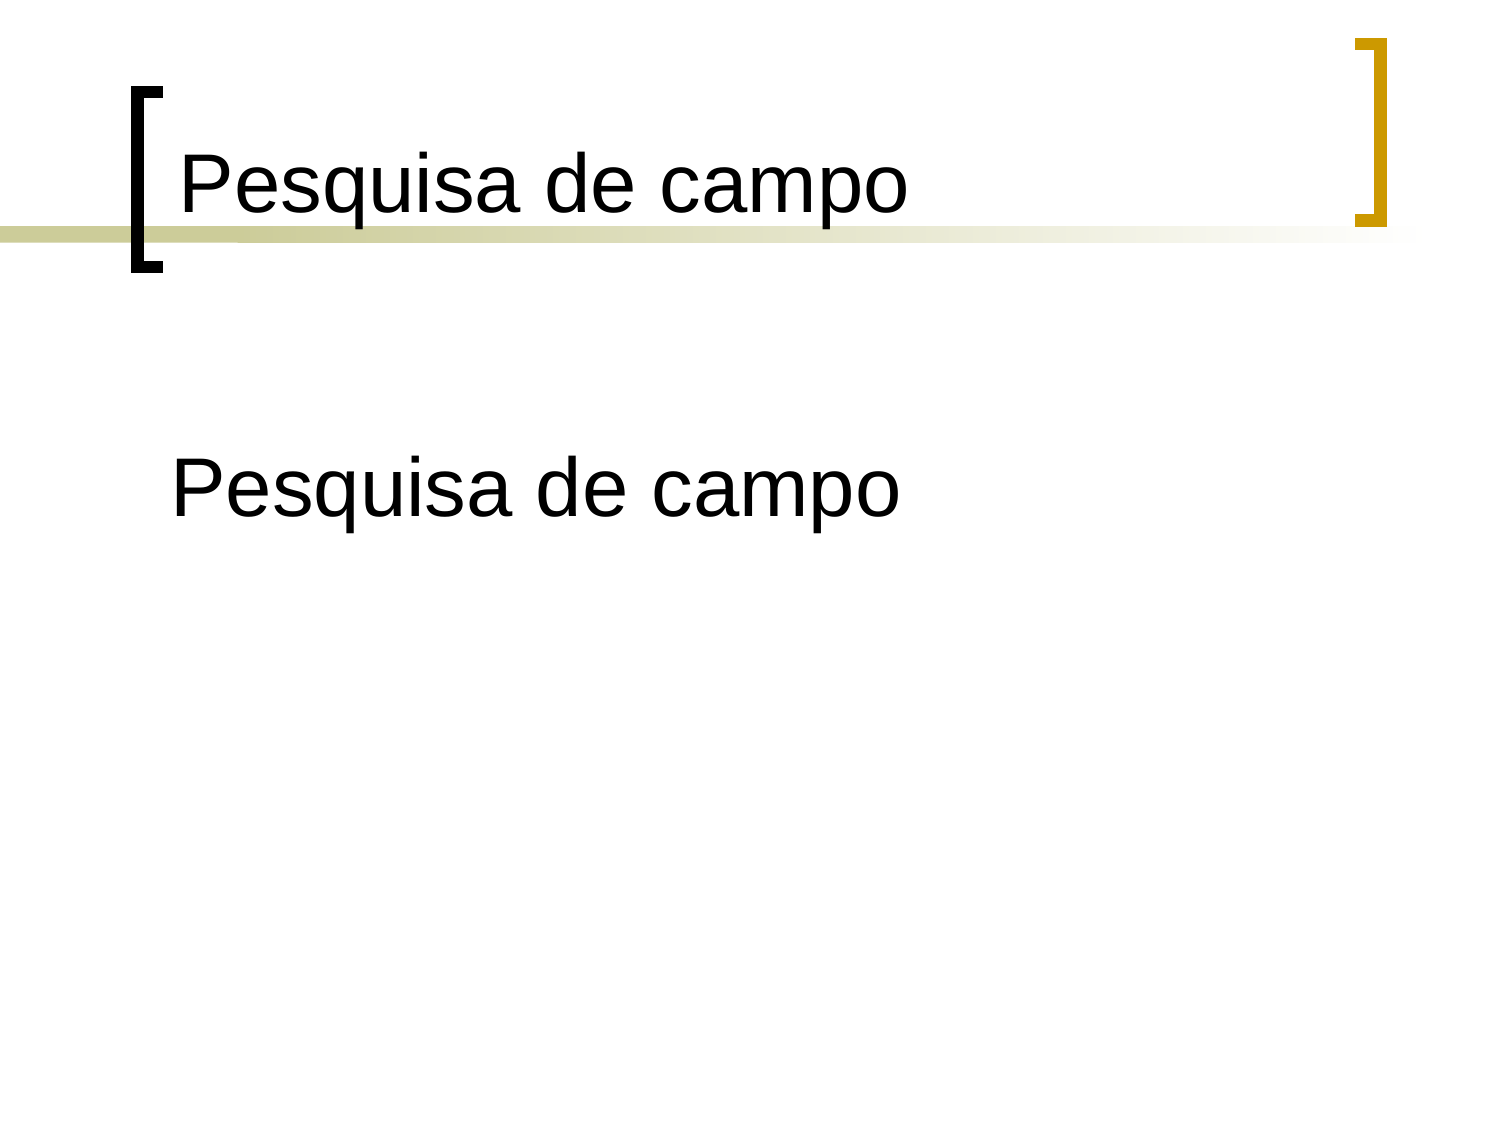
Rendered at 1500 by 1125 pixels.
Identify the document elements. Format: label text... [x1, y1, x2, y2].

text_box Pesquisa de campo [164, 21, 1316, 237]
title Pesquisa de campo [155, 324, 1413, 1001]
